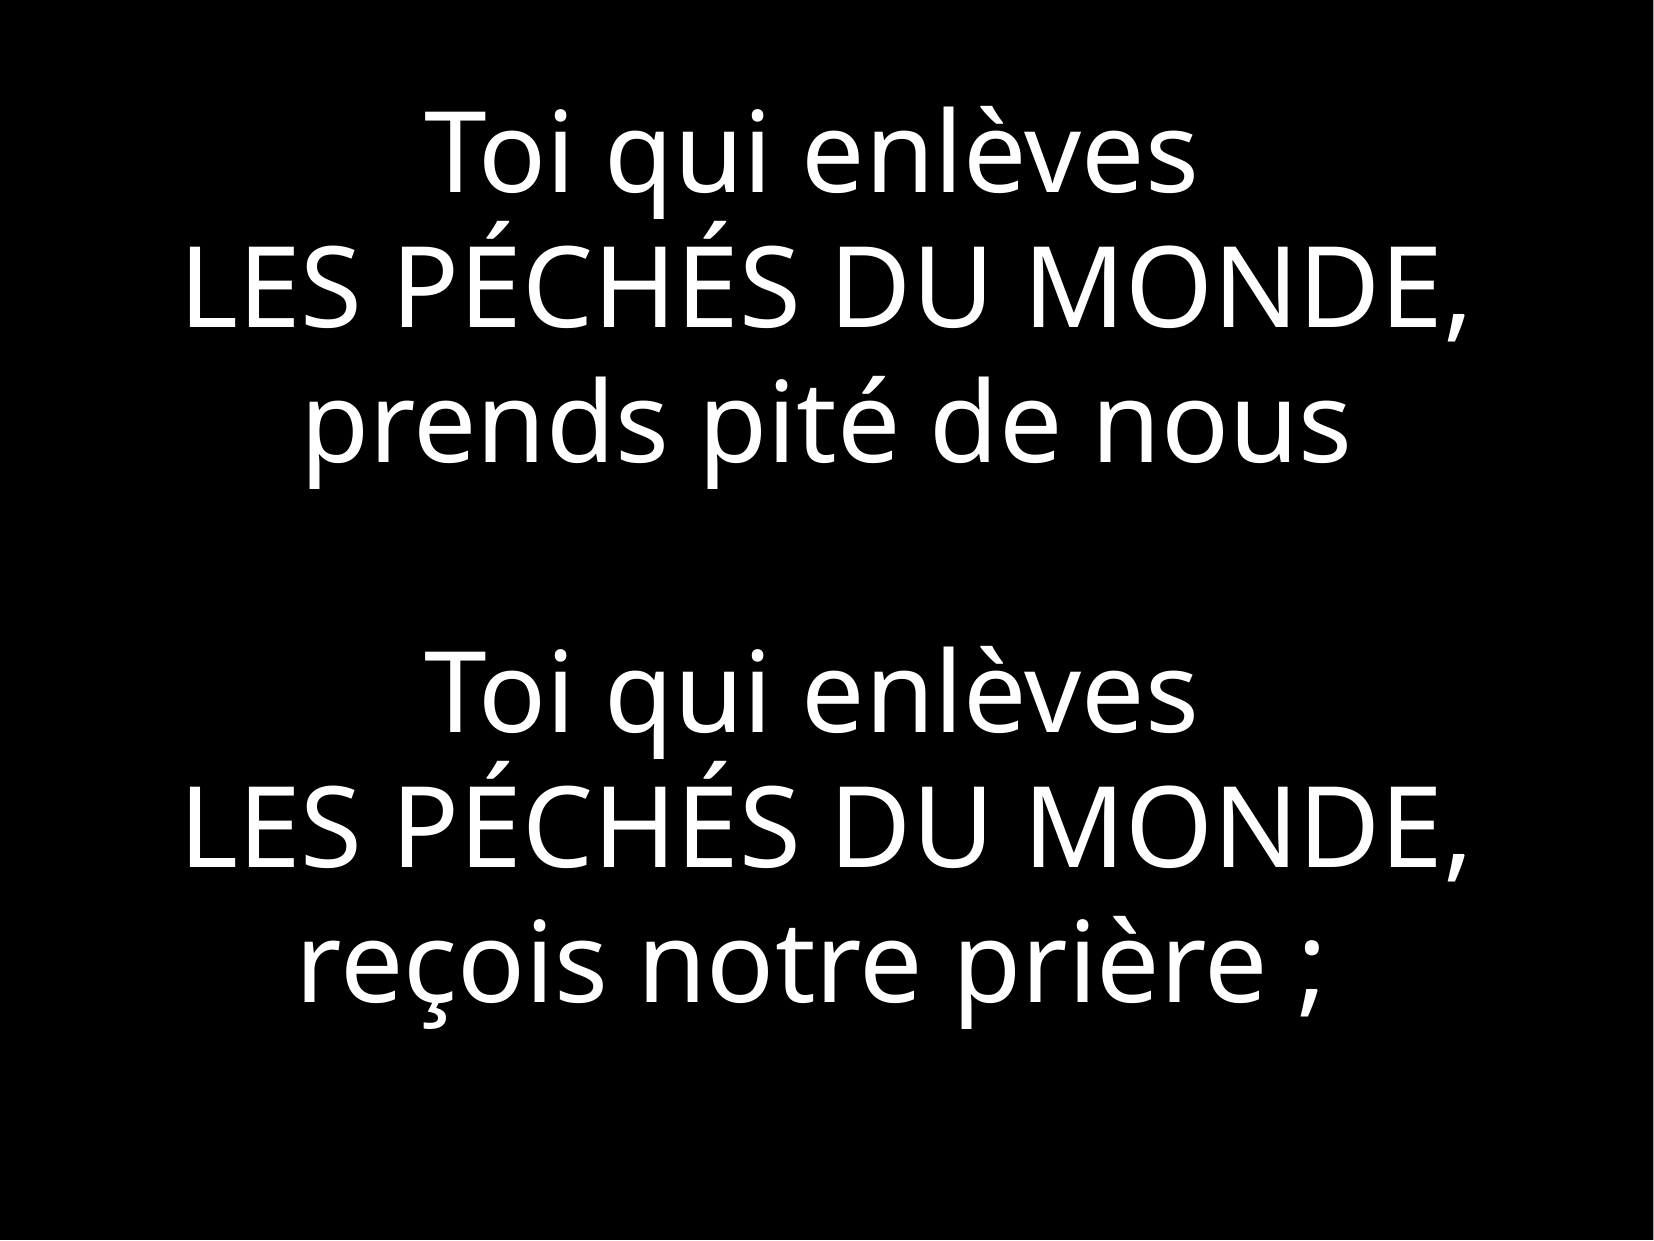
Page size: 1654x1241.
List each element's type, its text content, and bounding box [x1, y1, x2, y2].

title Toi qui enlèves LES PÉCHÉS DU MONDE, prends pité de nous Toi qui enlèves LES PÉCHÉS DU MONDE, reçois notre prière ; [39, 398, 1615, 977]
